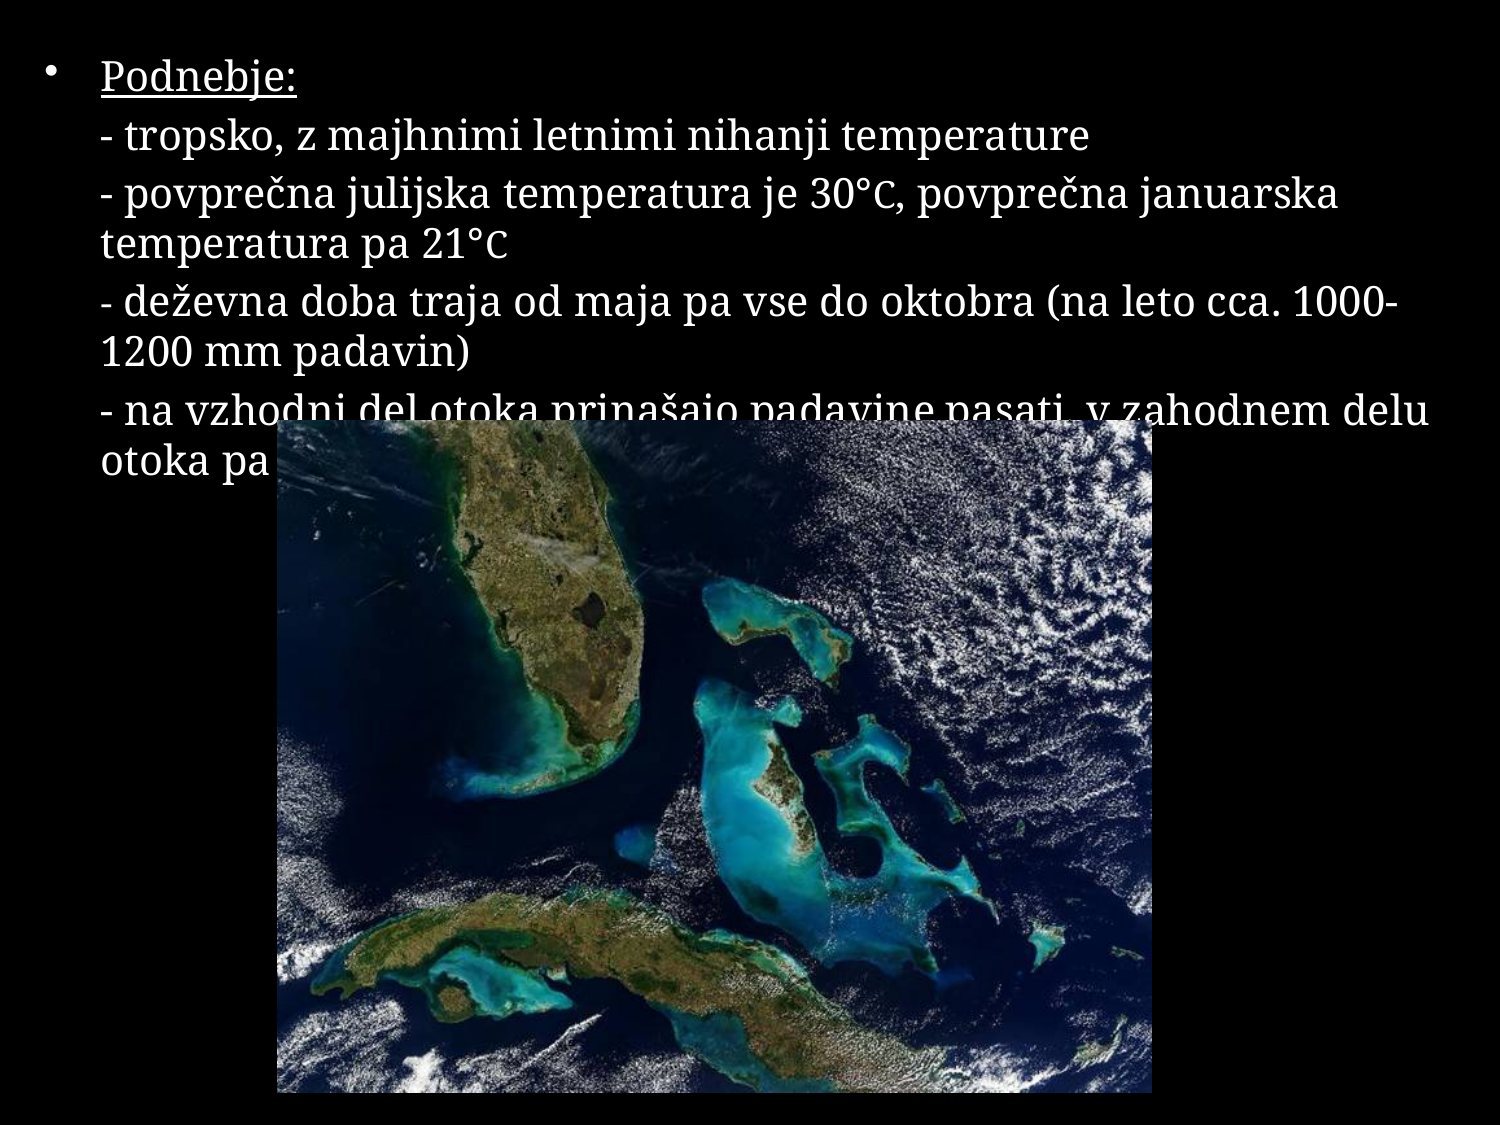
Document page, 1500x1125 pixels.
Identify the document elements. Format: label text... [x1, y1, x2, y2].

list Podnebje: - tropsko, z majhnimi letnimi nihanji temperature - povprečna julijska temperatura je 30°C, povprečna januarska temperatura pa 21°C - deževna doba traja od maja pa vse do oktobra (na leto cca. 1000-1200 mm padavin) - na vzhodni del otoka prinašajo padavine pasati, v zahodnem delu otoka pa večkrat pihajo tropski viharji oz. hurikani [29, 42, 1500, 1106]
picture [277, 420, 1152, 1093]
